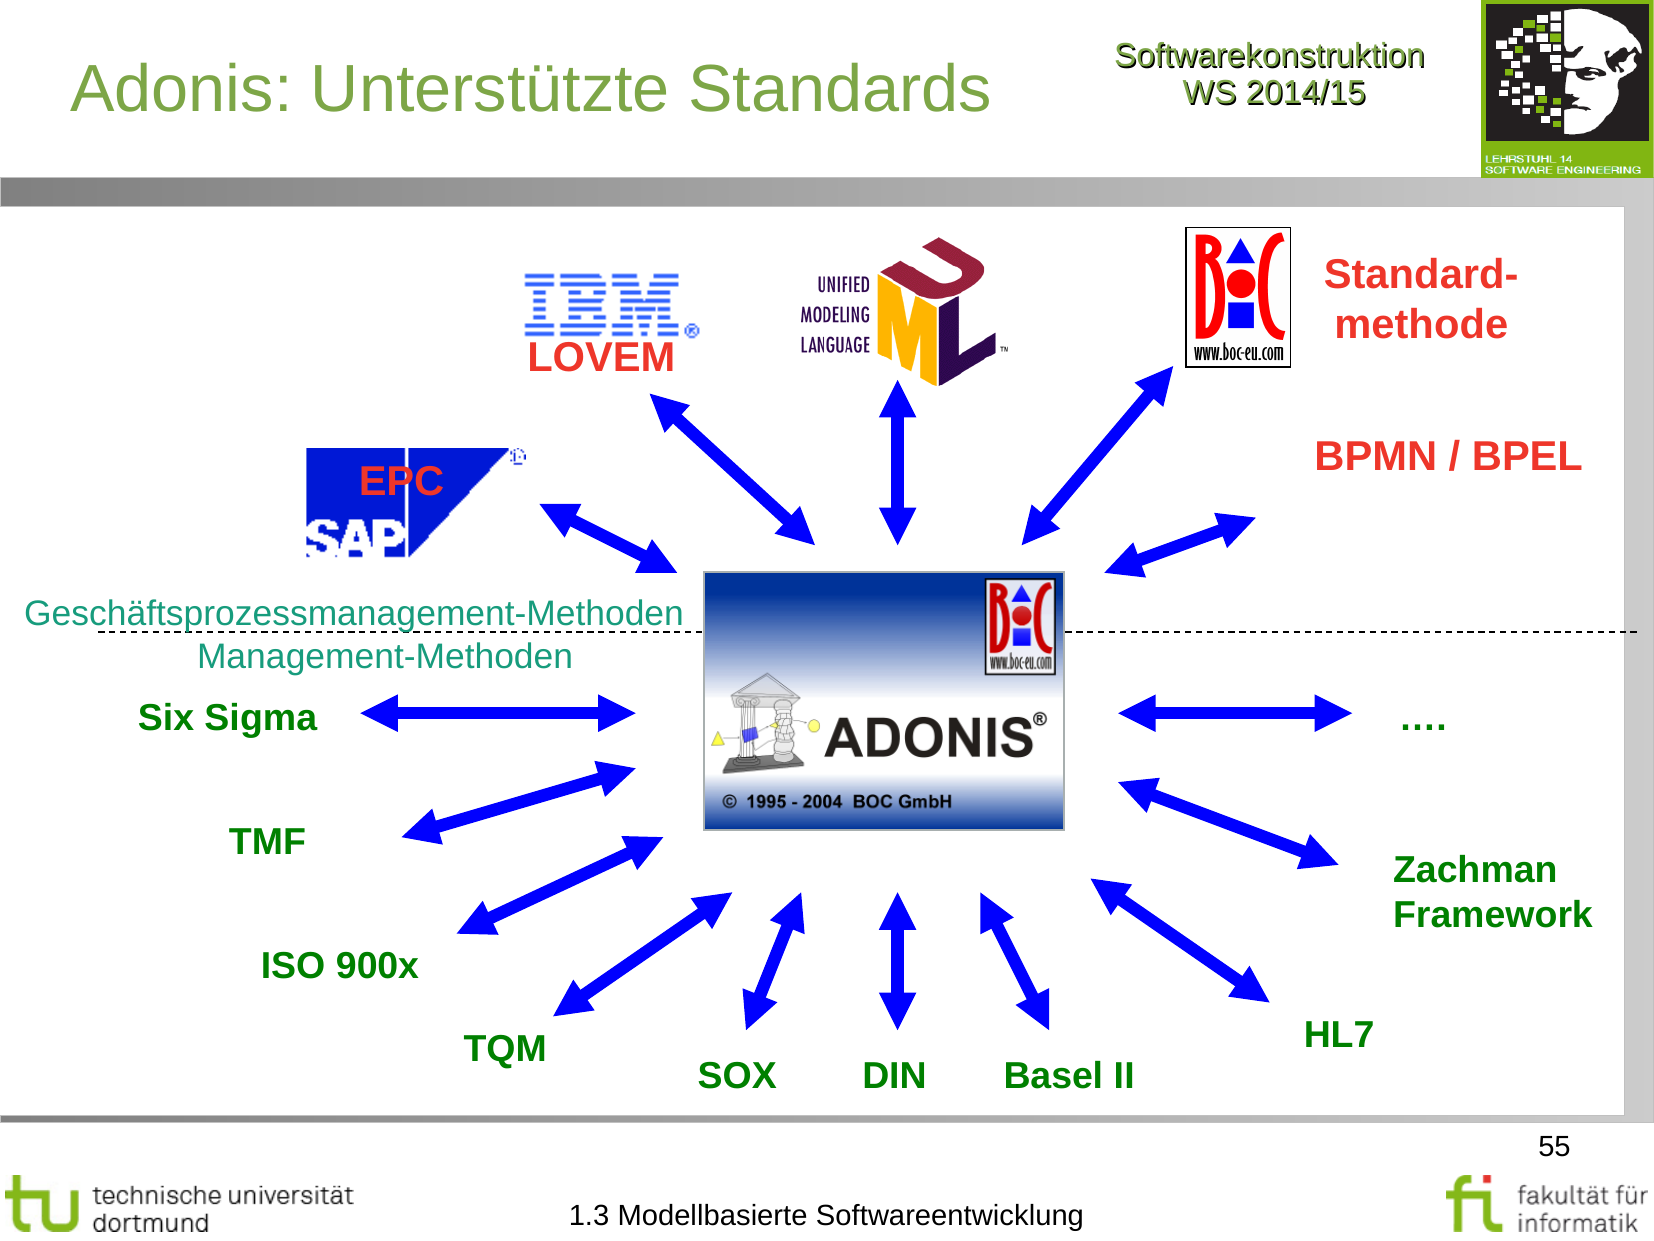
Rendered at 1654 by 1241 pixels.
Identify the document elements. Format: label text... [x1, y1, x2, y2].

text_box TMF [214, 809, 322, 871]
text_box Geschäftsprozessmanagement-Methoden [9, 590, 700, 640]
text_box Management-Methoden [182, 633, 589, 684]
title Adonis: Unterstützte Standards [0, 7, 1064, 170]
text_box SOX [682, 1043, 792, 1105]
text_box LOVEM [484, 321, 719, 388]
text_box Standard- methode [1269, 239, 1573, 355]
text_box BPMN / BPEL [1214, 421, 1654, 487]
picture [511, 260, 708, 321]
text_box …. [1384, 685, 1462, 746]
text_box EPC [318, 445, 485, 512]
text_box Six Sigma [123, 685, 332, 746]
text_box DIN [847, 1043, 942, 1105]
picture [305, 448, 526, 559]
picture [1446, 1175, 1648, 1232]
picture [5, 1175, 354, 1232]
text_box HL7 [1288, 1002, 1390, 1063]
text_box TQM [448, 1016, 563, 1077]
picture [1187, 228, 1290, 367]
text_box ISO 900x [246, 933, 435, 995]
picture [1481, 0, 1654, 178]
picture [704, 572, 1063, 829]
text_box Zachman Framework [1378, 837, 1608, 943]
text_box Basel II [988, 1043, 1150, 1105]
picture [801, 237, 1008, 386]
